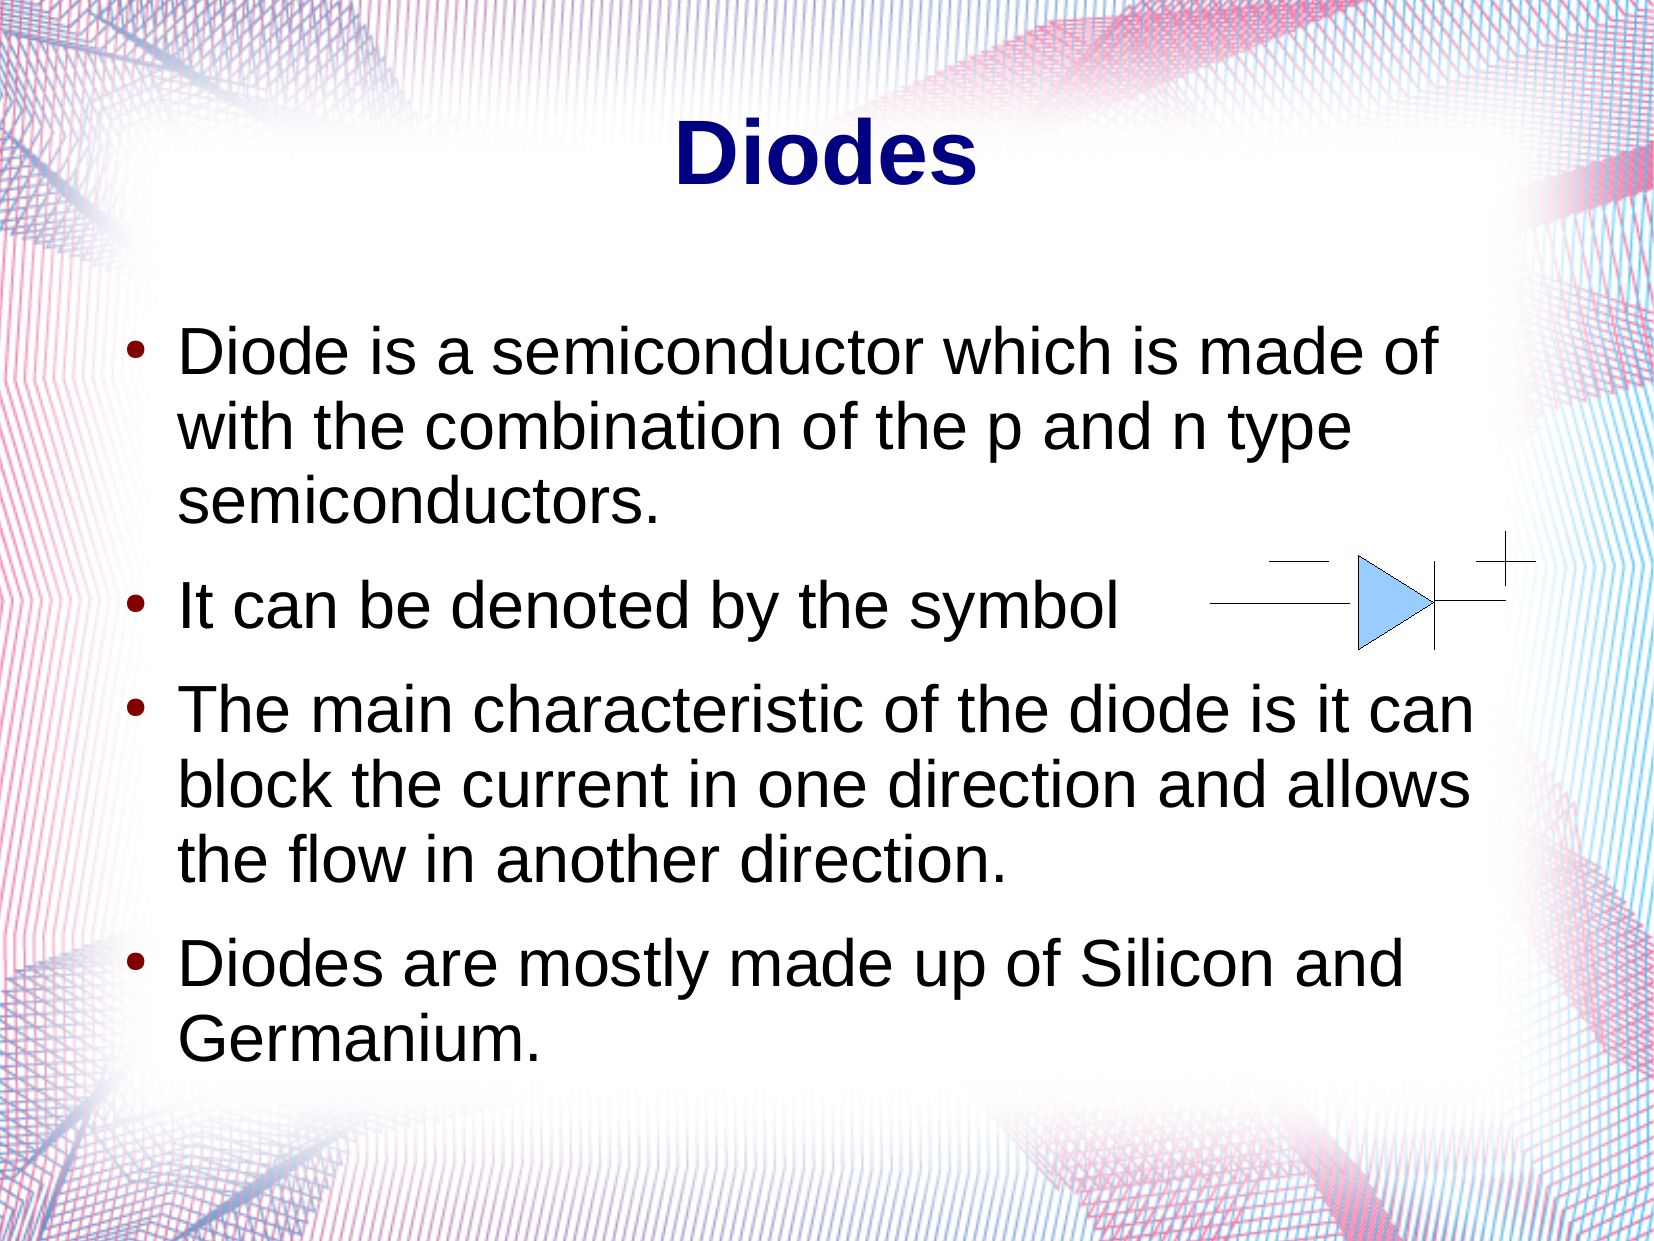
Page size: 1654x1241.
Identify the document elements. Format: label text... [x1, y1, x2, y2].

title Diodes [82, 56, 1571, 250]
picture [0, 0, 1654, 1241]
list Diode is a semiconductor which is made of with the combination of the p and n type semiconductors. It can be denoted by the symbol The main characteristic of the diode is it can block the current in one direction and allows the flow in another direction. Diodes are mostly made up of Silicon and Germanium. [106, 313, 1530, 1133]
text_box [1358, 555, 1434, 650]
